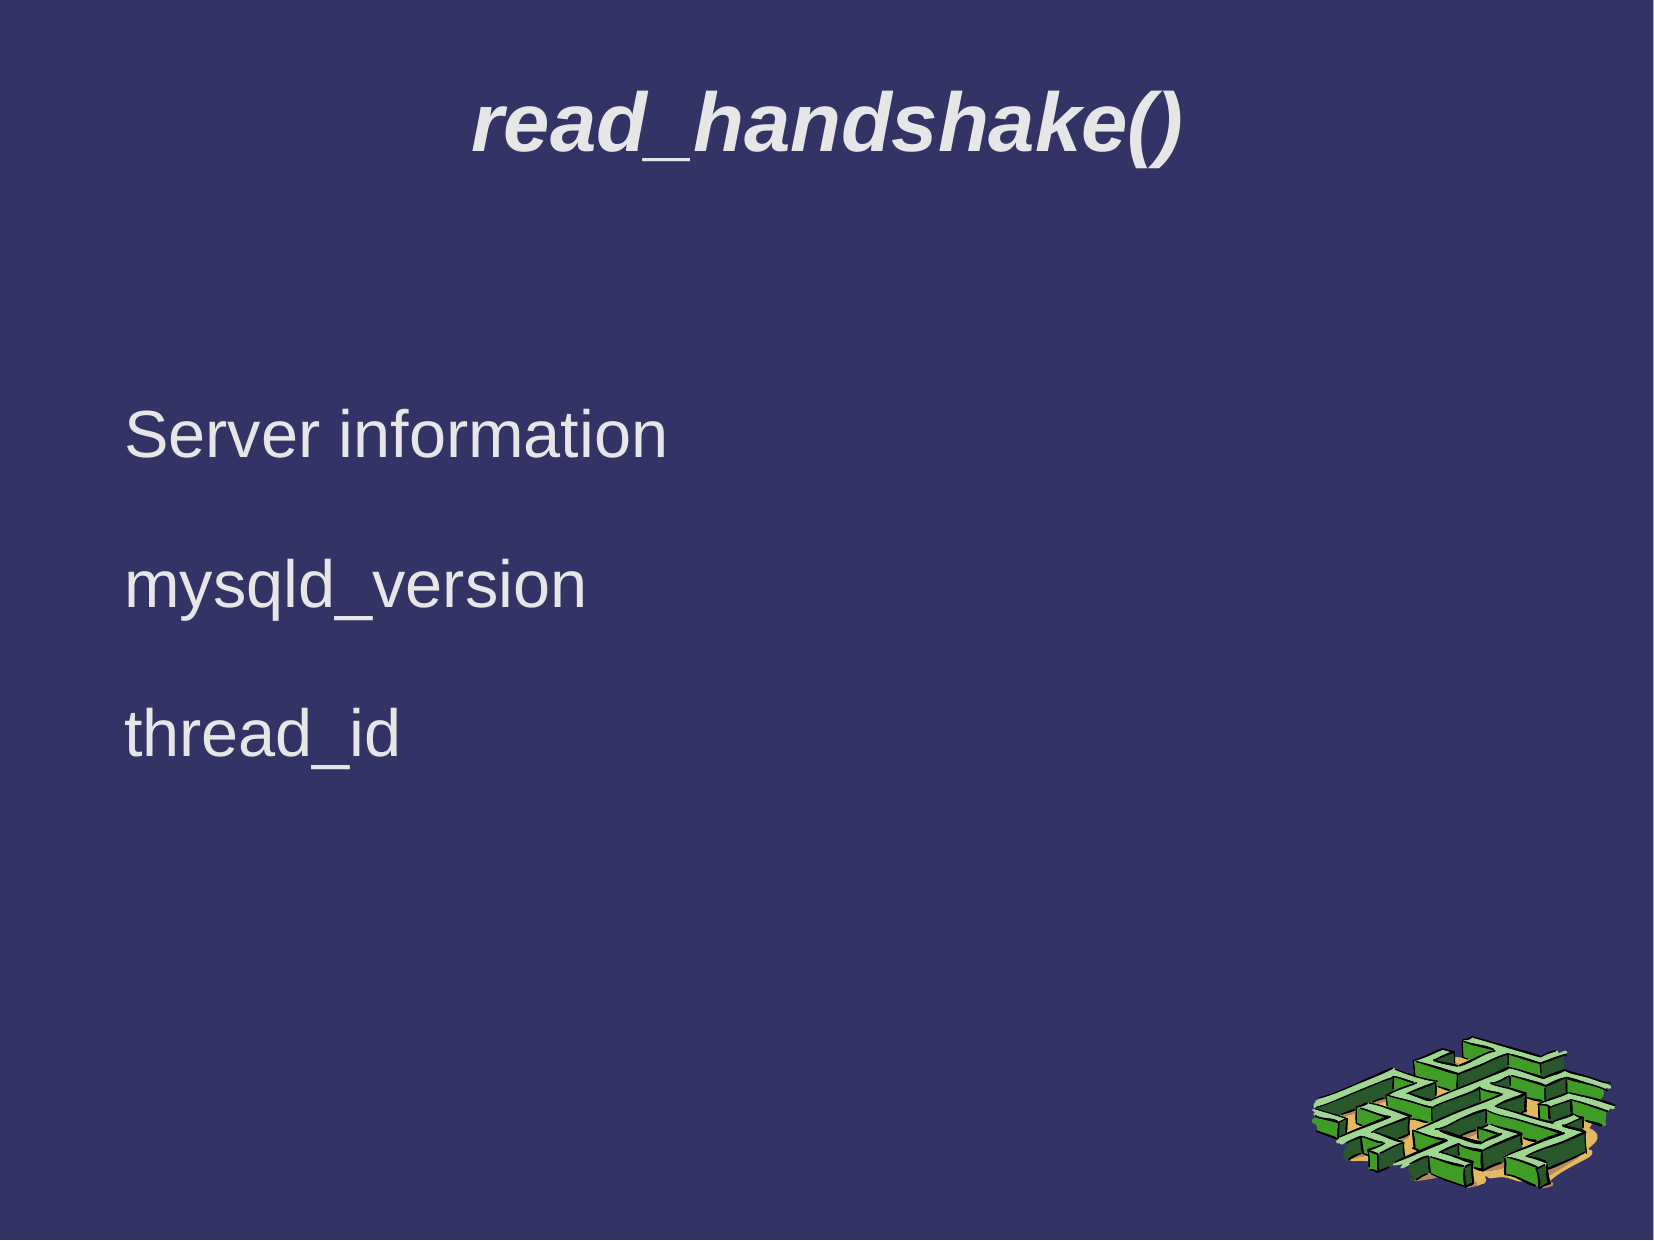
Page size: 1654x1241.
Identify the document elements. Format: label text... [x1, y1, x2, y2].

list Server information mysqld_version thread_id [112, 322, 1504, 1104]
title read_handshake() [121, 19, 1534, 227]
